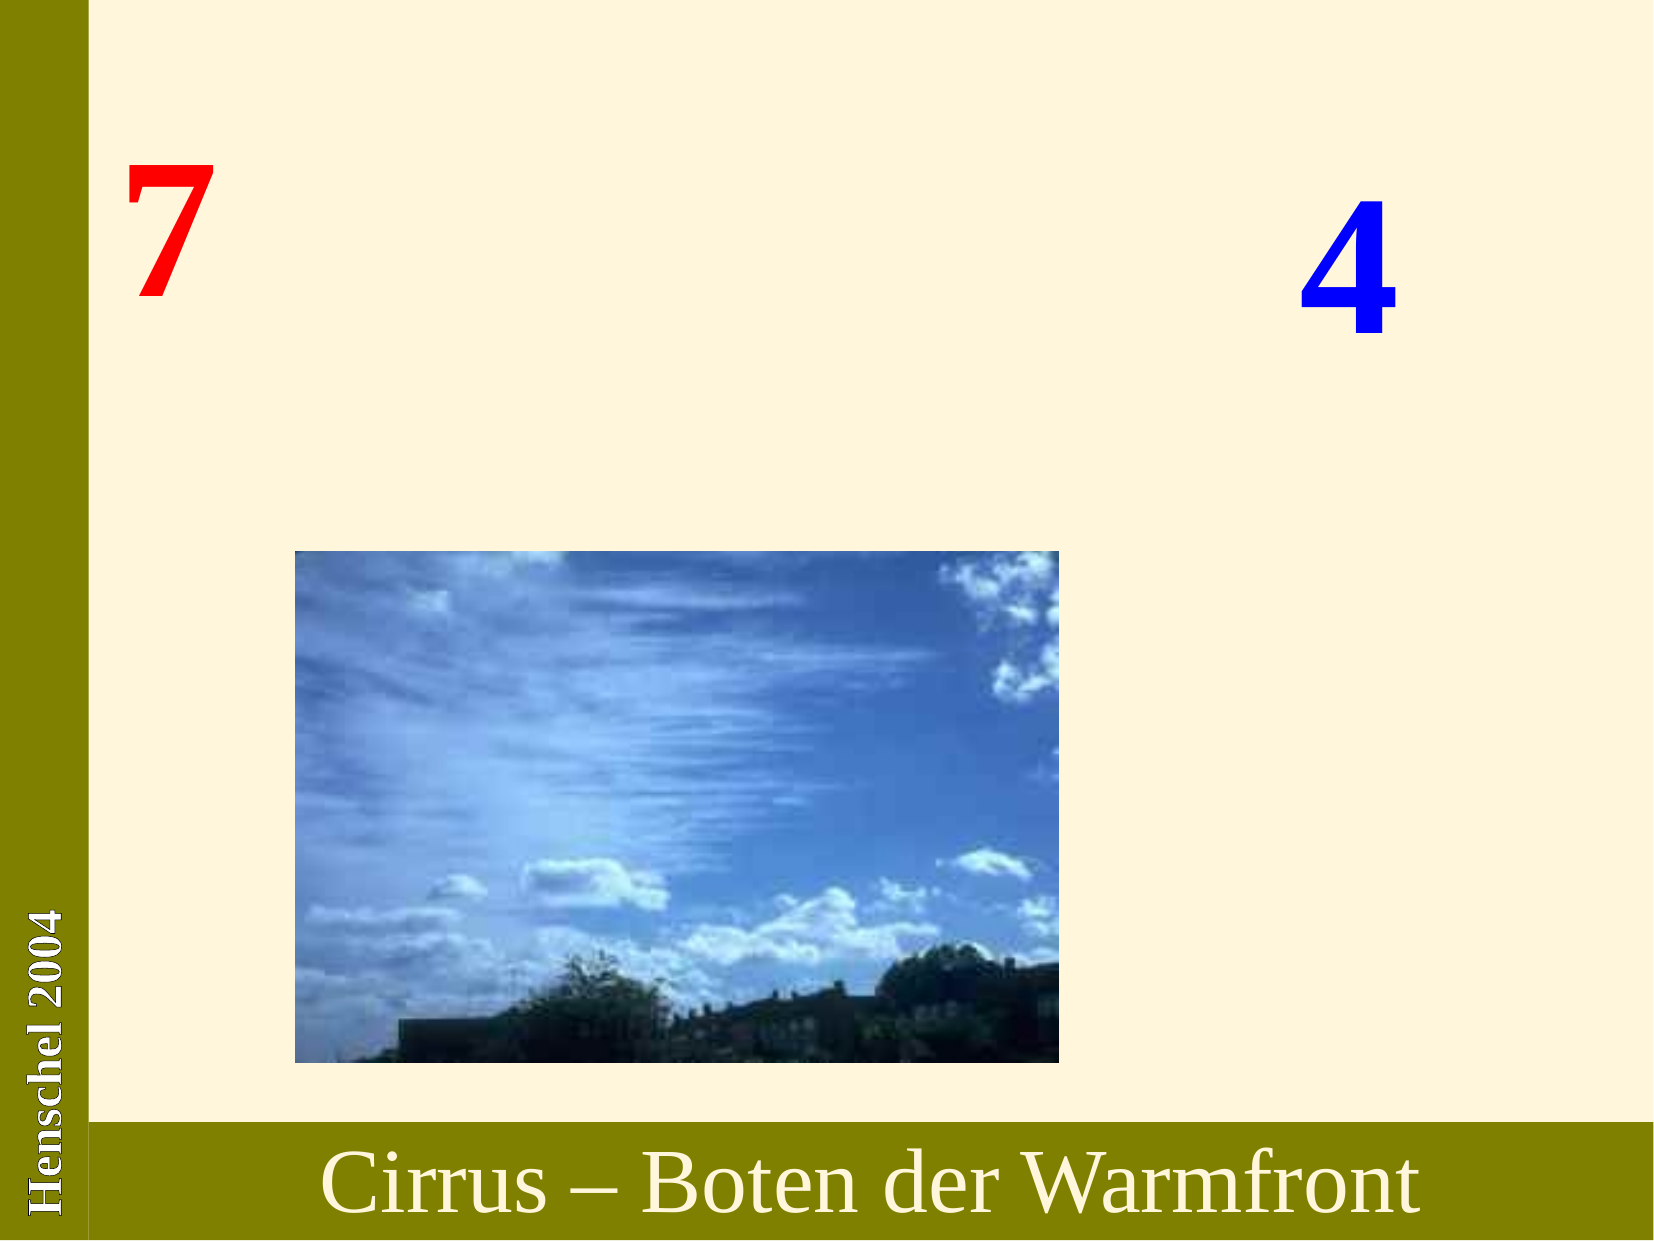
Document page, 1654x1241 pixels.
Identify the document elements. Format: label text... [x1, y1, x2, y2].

title Cirrus – Boten der Warmfront [88, 1122, 1654, 1241]
text_box 7 [118, 118, 296, 340]
picture [295, 551, 1059, 1063]
